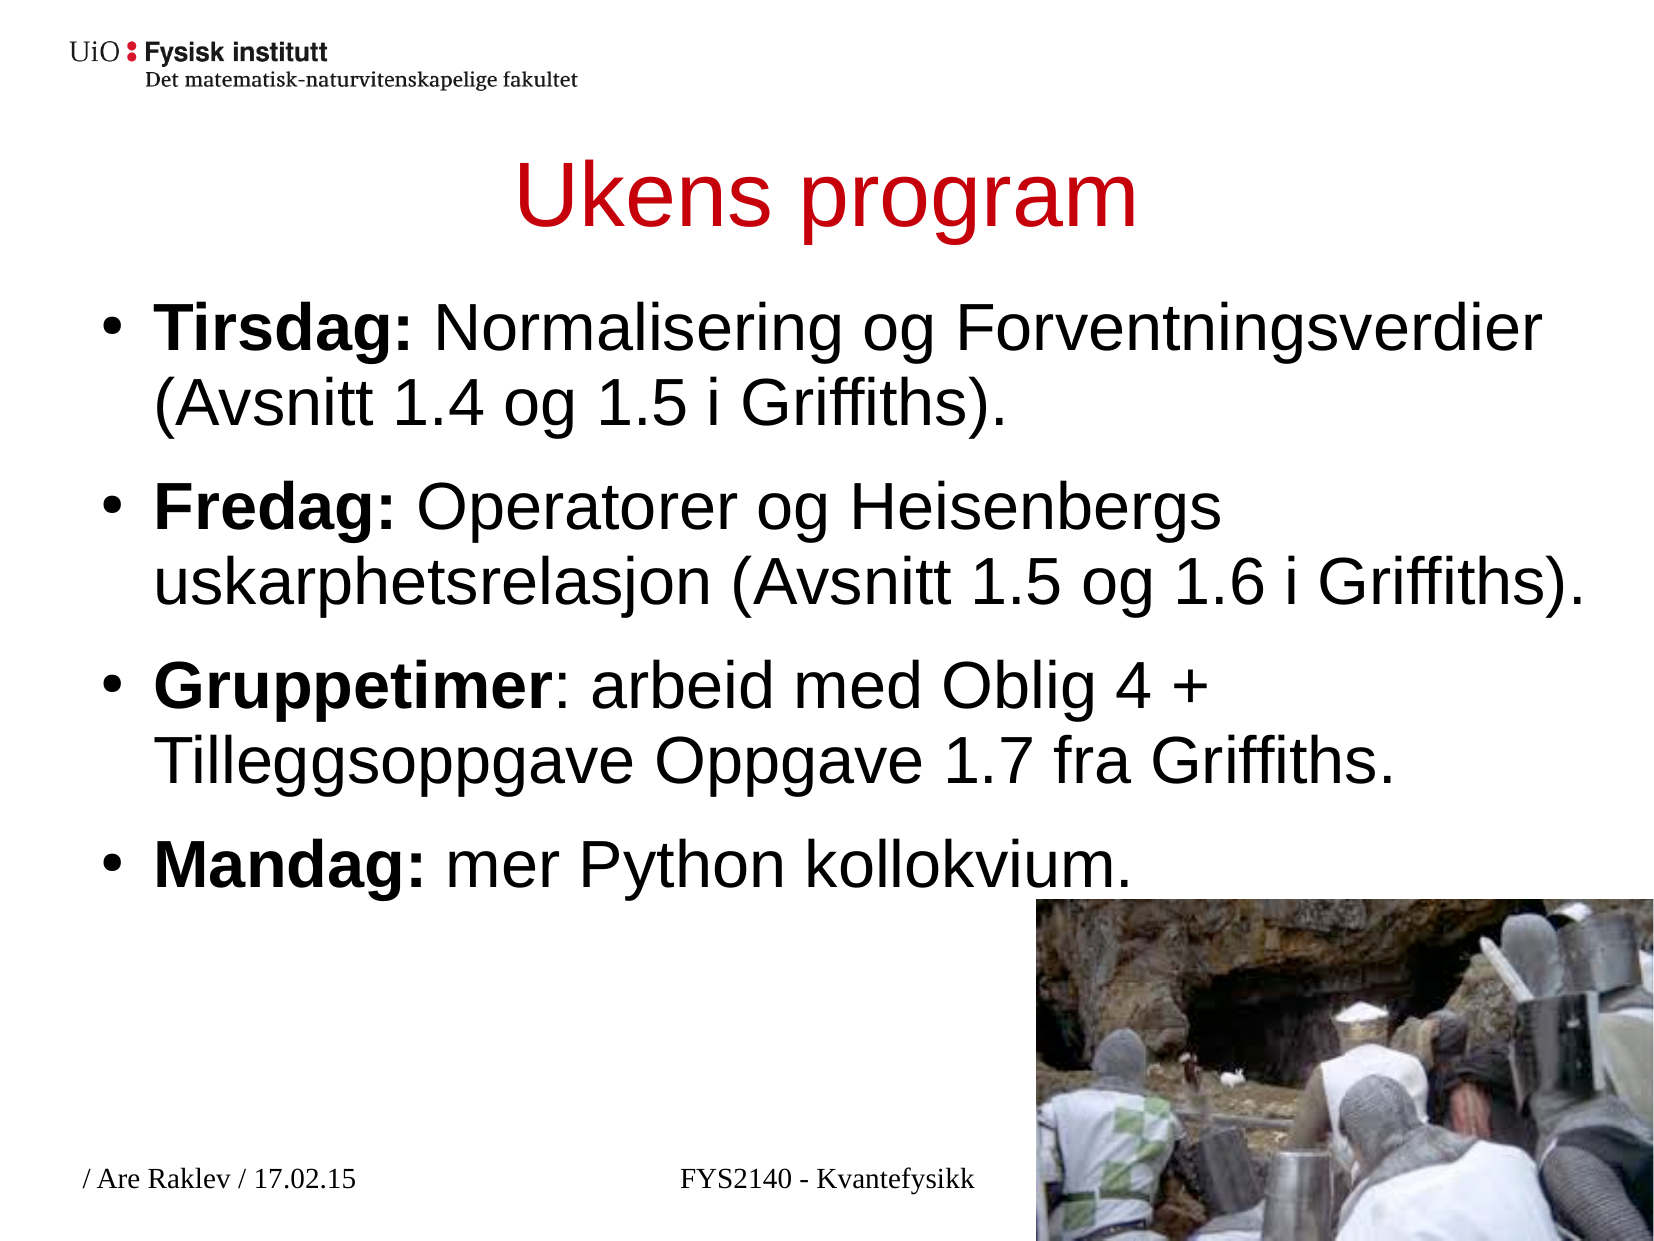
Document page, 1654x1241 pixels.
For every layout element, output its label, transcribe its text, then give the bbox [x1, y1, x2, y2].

list Tirsdag: Normalisering og Forventningsverdier (Avsnitt 1.4 og 1.5 i Griffiths). Fredag: Operatorer og Heisenbergs uskarphetsrelasjon (Avsnitt 1.5 og 1.6 i Griffiths). Gruppetimer: arbeid med Oblig 4 + Tilleggsoppgave Oppgave 1.7 fra Griffiths. Mandag: mer Python kollokvium. [82, 290, 1613, 1094]
picture [1036, 899, 1654, 1241]
title Ukens program [82, 90, 1571, 290]
picture [68, 37, 581, 93]
